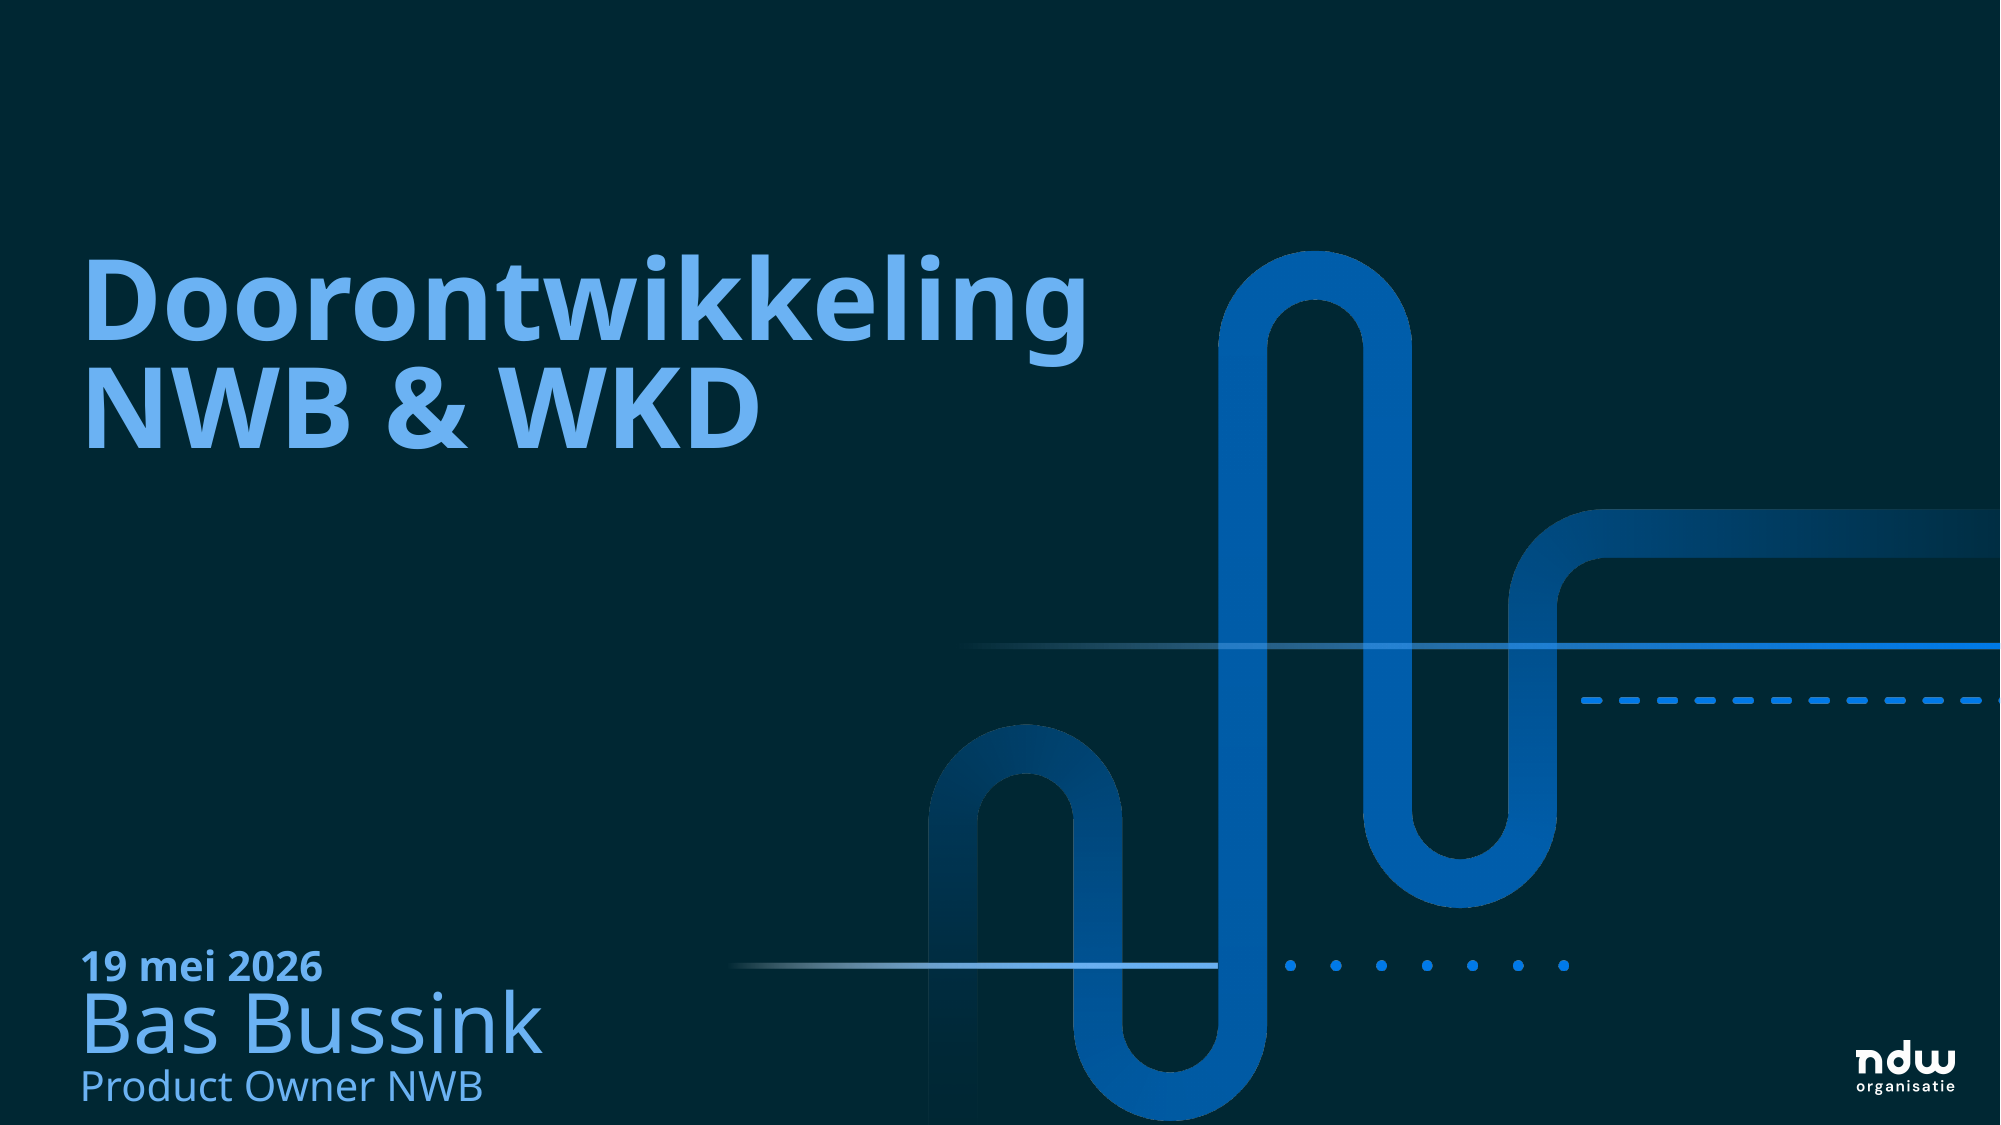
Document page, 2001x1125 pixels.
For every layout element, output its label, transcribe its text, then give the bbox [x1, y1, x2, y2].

title Doorontwikkeling NWB & WKD 19 mei 2026 Bas Bussink Product Owner NWB [64, 246, 1313, 752]
